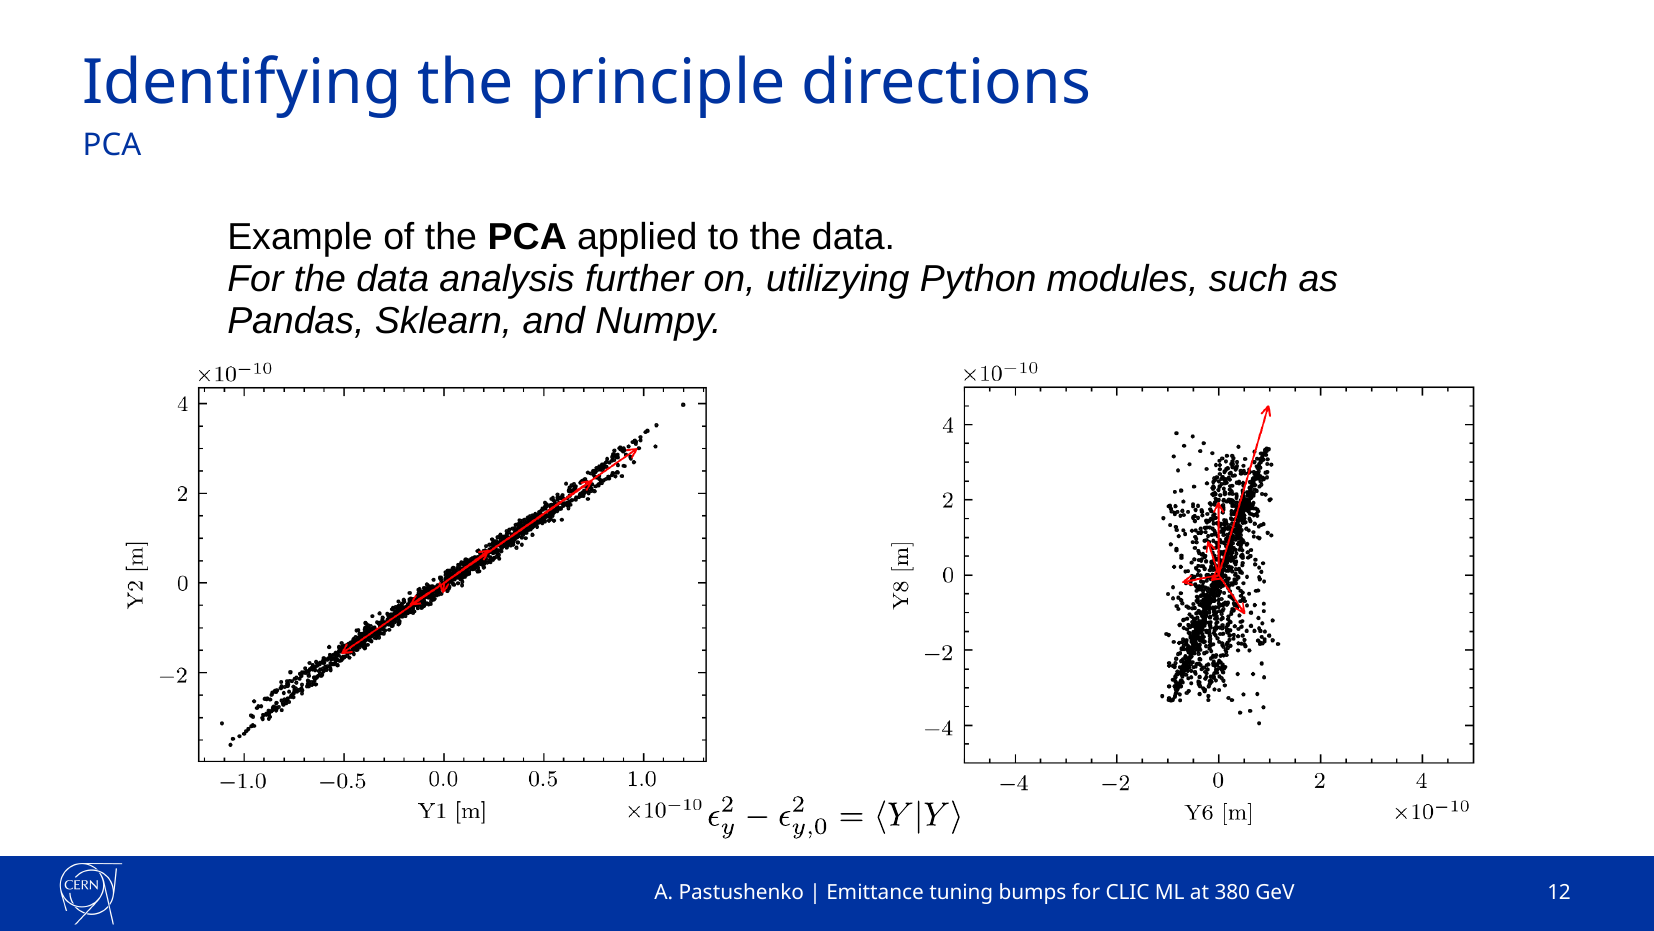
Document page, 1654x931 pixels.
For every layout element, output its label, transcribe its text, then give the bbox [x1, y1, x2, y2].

picture [103, 354, 721, 827]
text_box [708, 796, 960, 839]
picture [864, 354, 1489, 833]
text_box Example of the PCA applied to the data. For the data analysis further on, utilizying Python modules, such as Pandas, Sklearn, and Numpy. [212, 208, 1394, 350]
title Identifying the principle directions PCA [82, 37, 1571, 193]
picture [56, 859, 127, 928]
